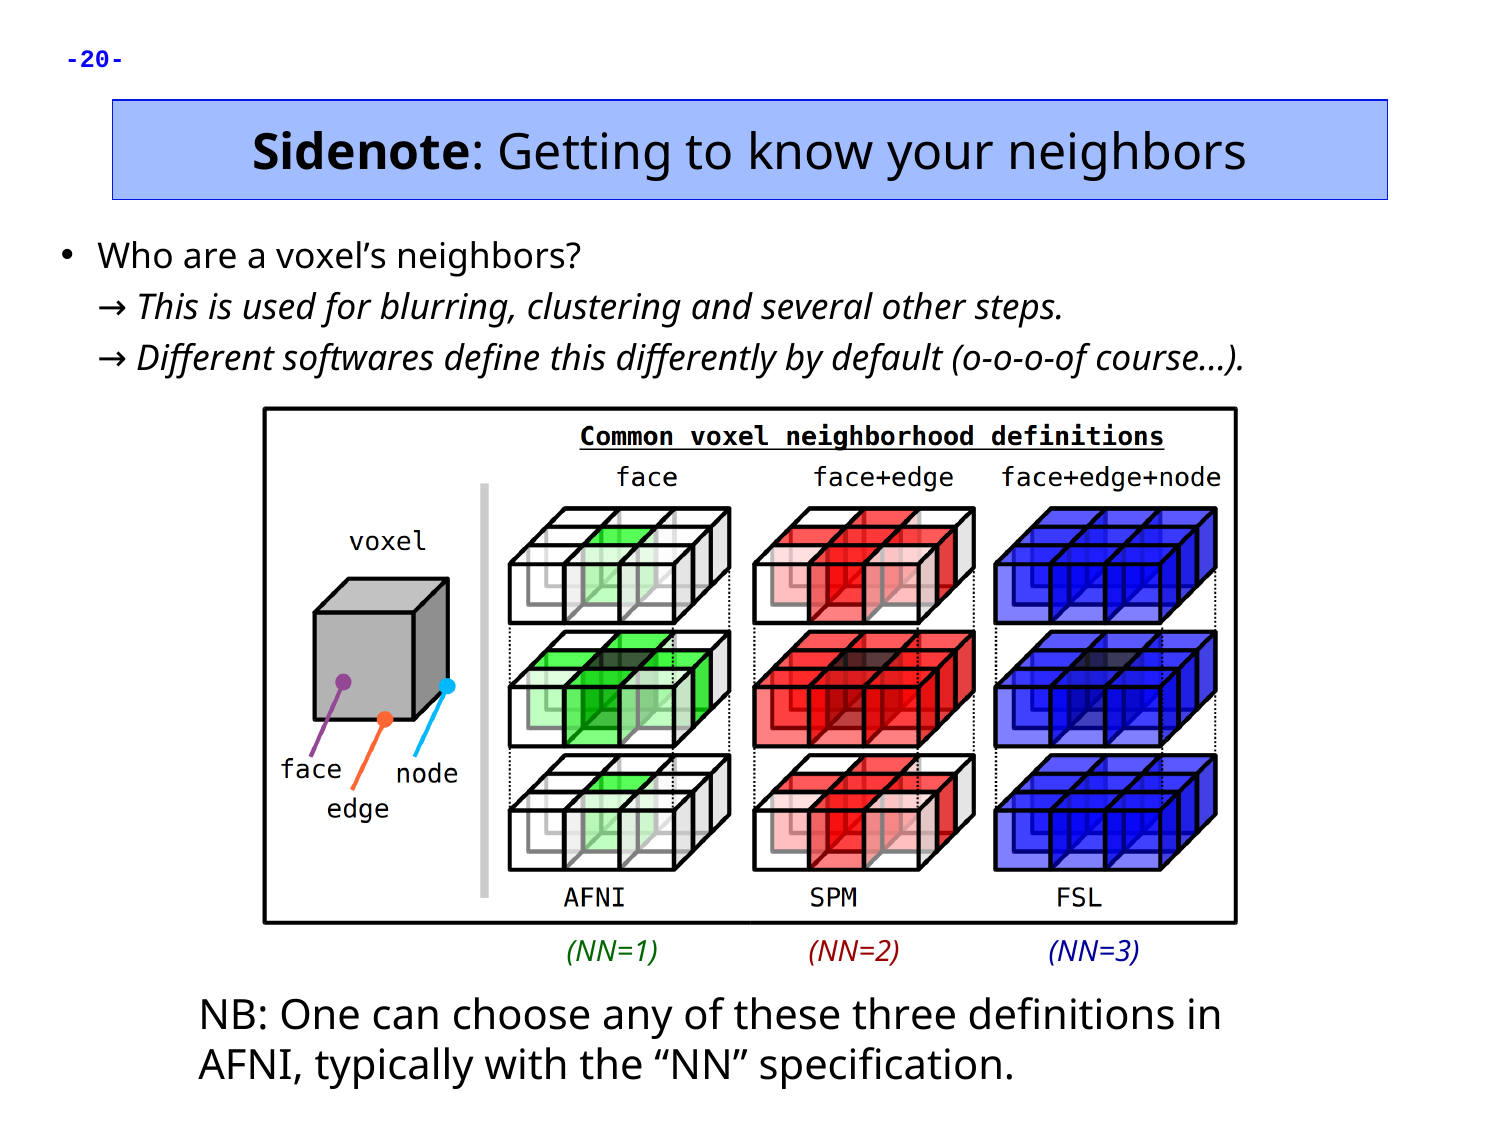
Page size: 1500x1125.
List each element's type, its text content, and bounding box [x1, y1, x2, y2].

text_box (NN=1) [551, 925, 674, 977]
picture [262, 406, 1238, 926]
text_box NB: One can choose any of these three definitions in AFNI, typically with the “NN” specification. [183, 980, 1317, 1096]
text_box Sidenote: Getting to know your neighbors [112, 99, 1388, 200]
text_box (NN=3) [1033, 925, 1156, 977]
text_box (NN=2) [793, 925, 916, 977]
text_box Who are a voxel’s neighbors? → This is used for blurring, clustering and several other steps. → Different softwares define this differently by default (o-o-o-of course…). [44, 224, 1488, 374]
